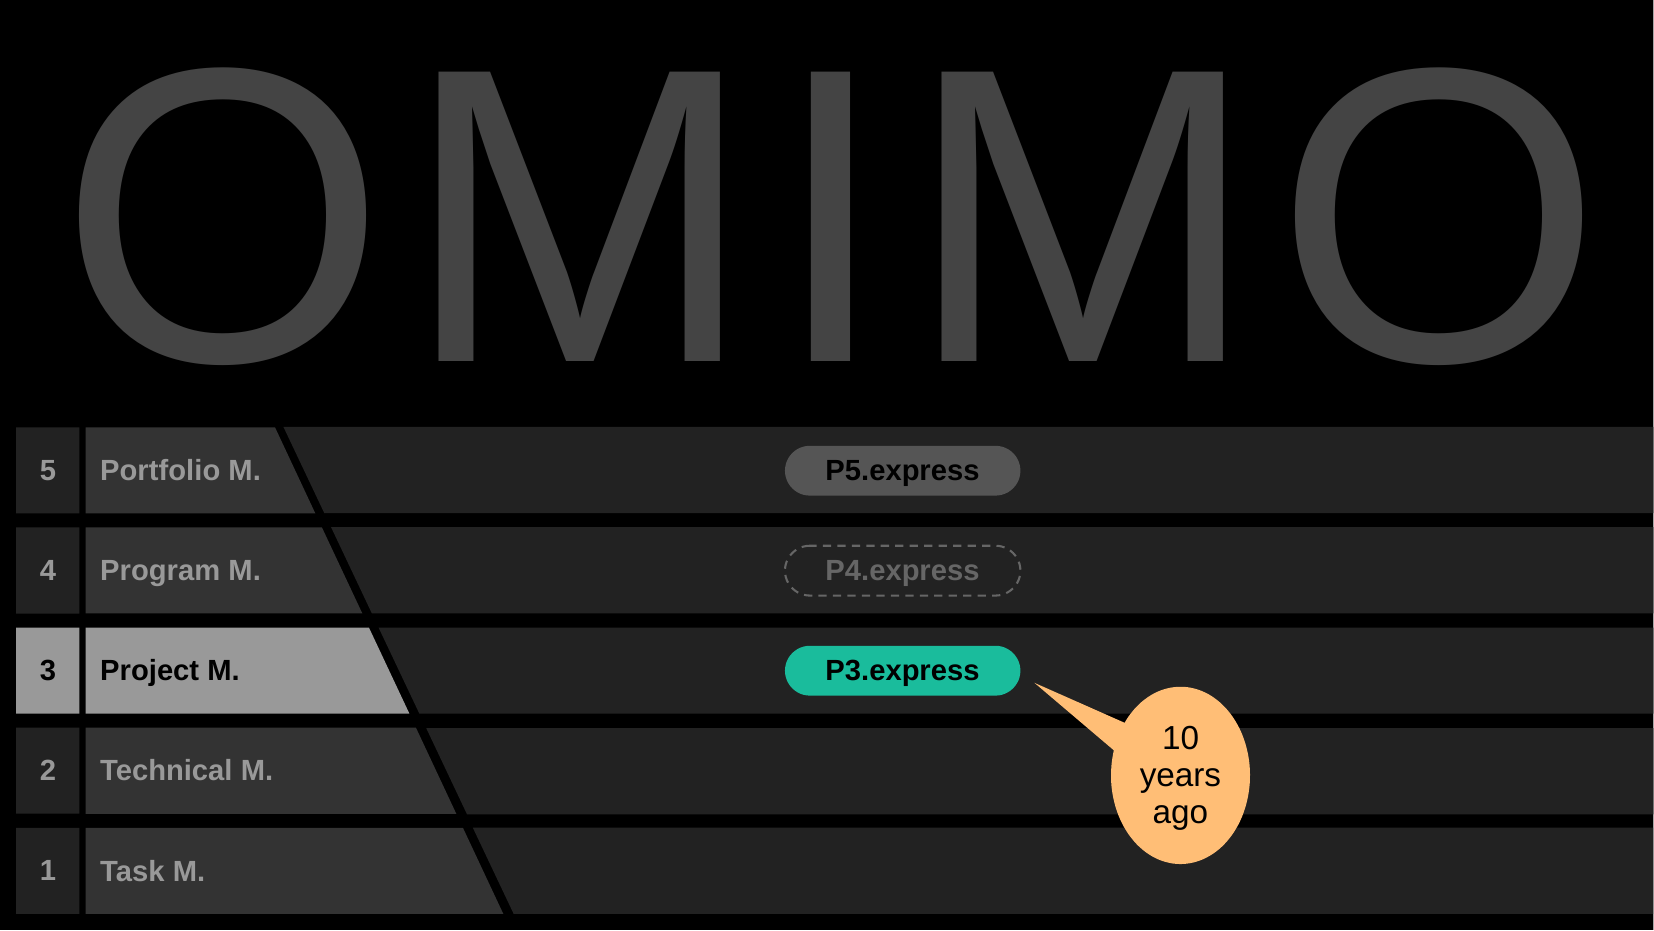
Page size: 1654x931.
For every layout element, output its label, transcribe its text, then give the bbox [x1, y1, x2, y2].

text_box 5 [16, 427, 80, 514]
text_box Portfolio M. [85, 458, 316, 514]
text_box Project M. [85, 627, 410, 714]
text_box Program M. [85, 527, 363, 614]
text_box Technical M. [85, 727, 457, 814]
text_box [426, 728, 1117, 815]
text_box [378, 627, 1654, 714]
text_box [472, 827, 1654, 914]
text_box P4.express [784, 545, 1021, 596]
text_box [298, 426, 1654, 514]
text_box [331, 527, 1654, 614]
text_box Task M. [85, 827, 504, 914]
text_box 3 [16, 627, 80, 714]
text_box OMIMO [44, 0, 1620, 458]
text_box 10 years ago [1034, 682, 1251, 865]
text_box 4 [16, 527, 80, 614]
text_box P5.express [784, 458, 1021, 496]
text_box 1 [16, 827, 80, 914]
text_box P3.express [784, 645, 1021, 696]
text_box [1240, 728, 1654, 815]
text_box 2 [16, 727, 80, 814]
